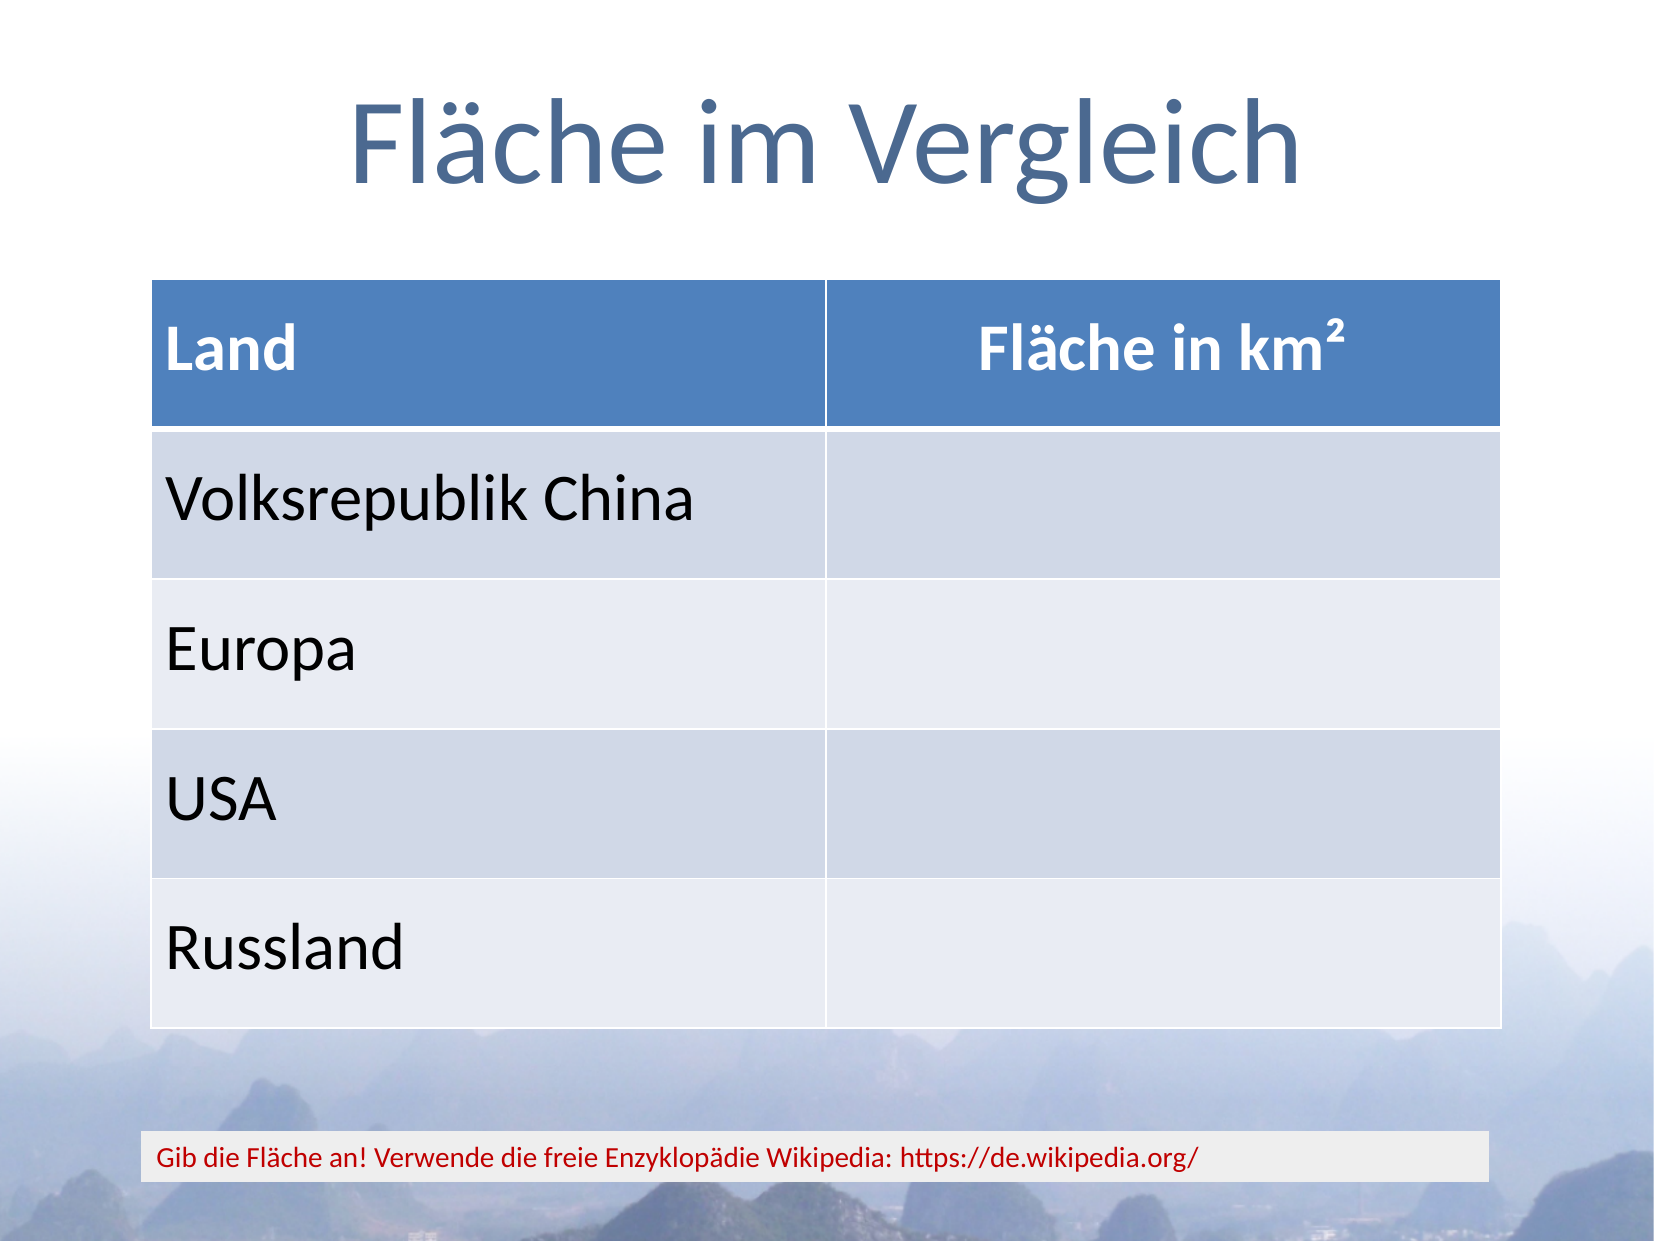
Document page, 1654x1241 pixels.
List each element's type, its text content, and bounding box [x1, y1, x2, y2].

text_box Gib die Fläche an! Verwende die freie Enzyklopädie Wikipedia: https://de.wikipedia.org/ [141, 1131, 1489, 1182]
table_cell Europa [152, 580, 825, 728]
title Fläche im Vergleich [82, 49, 1571, 257]
table_header Fläche in km² [827, 280, 1500, 426]
table_cell [827, 432, 1500, 578]
table_cell [827, 730, 1500, 878]
table_cell Volksrepublik China [152, 432, 825, 578]
table_cell [827, 580, 1500, 728]
picture [0, 3, 1654, 1241]
table_cell USA [152, 730, 825, 878]
table_cell [827, 879, 1500, 1027]
table_header Land [152, 280, 825, 426]
table_cell Russland [152, 879, 825, 1027]
